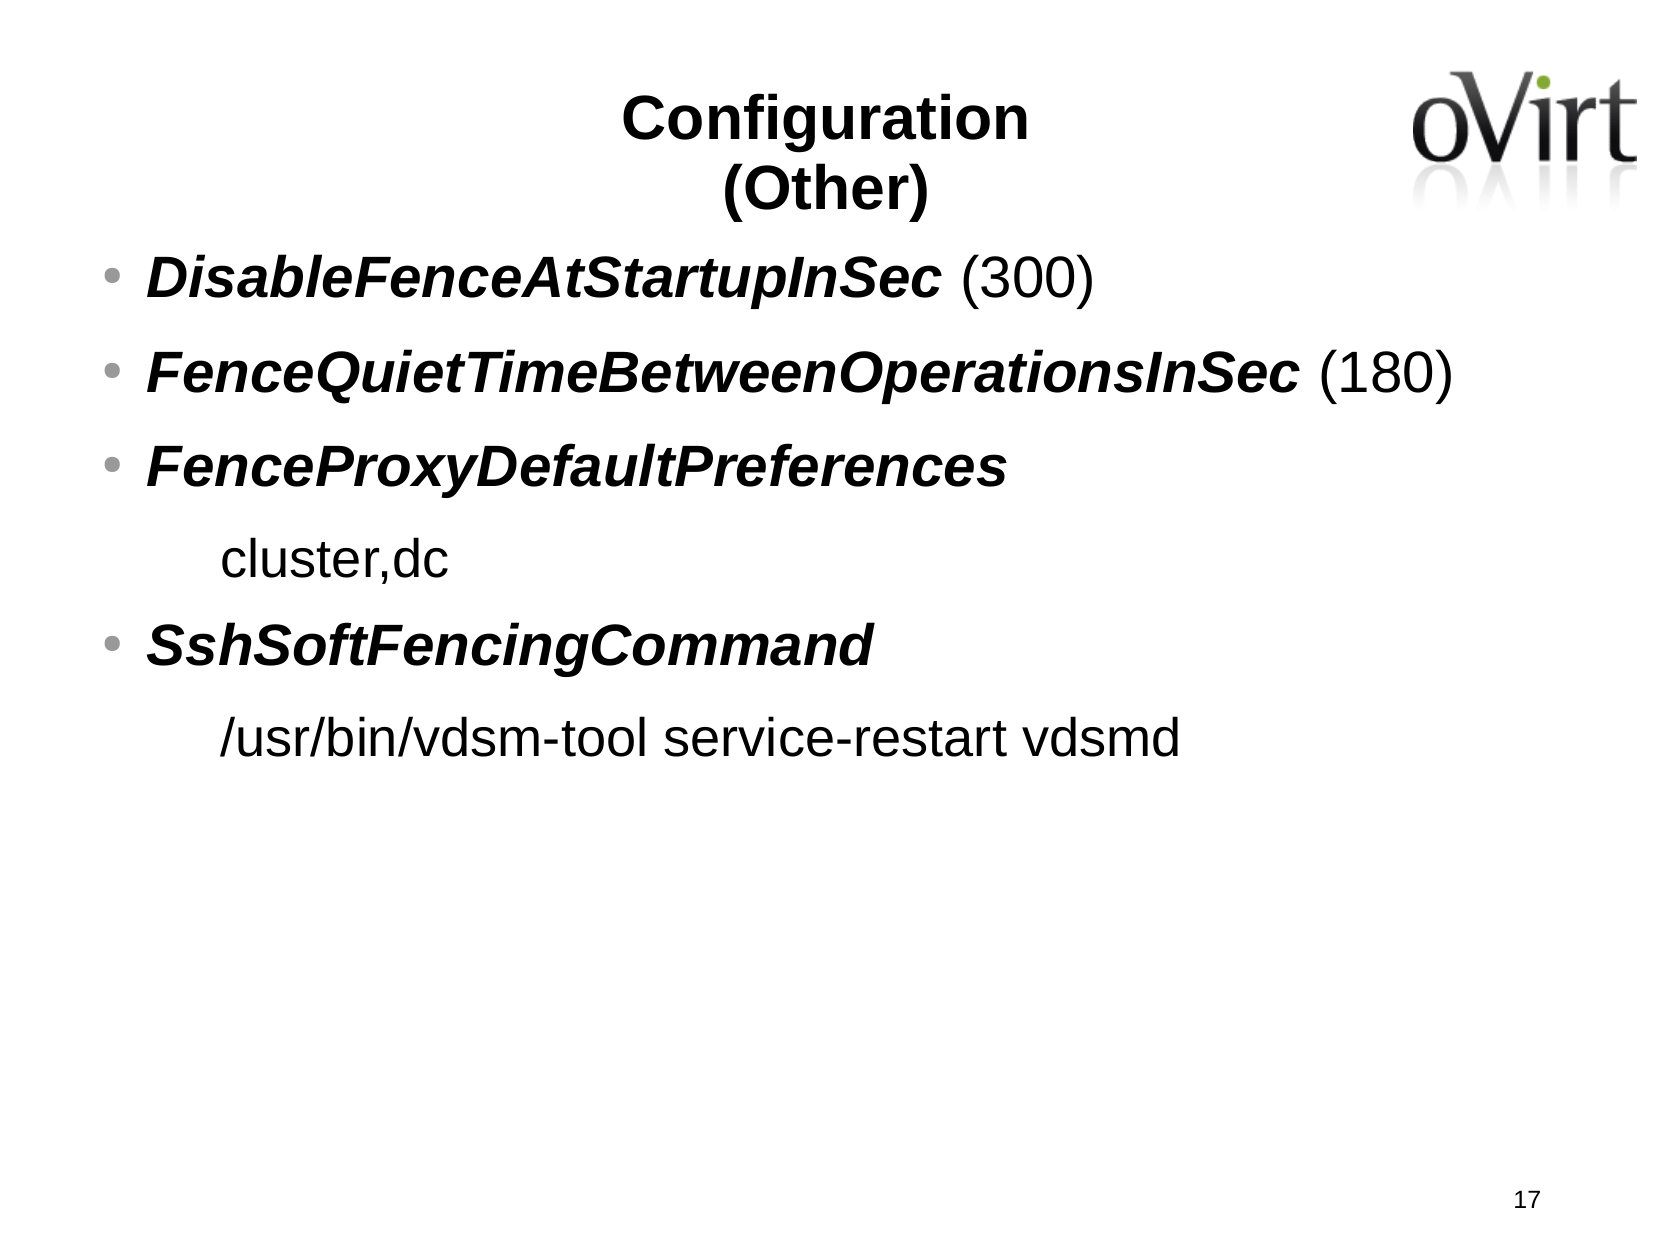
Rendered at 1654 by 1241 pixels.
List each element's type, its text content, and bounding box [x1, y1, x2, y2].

title Configuration (Other) [82, 49, 1571, 257]
list DisableFenceAtStartupInSec (300) FenceQuietTimeBetweenOperationsInSec (180) FenceProxyDefaultPreferences cluster,dc SshSoftFencingCommand /usr/bin/vdsm-tool service-restart vdsmd [86, 244, 1576, 1039]
picture [1571, 63, 1637, 212]
